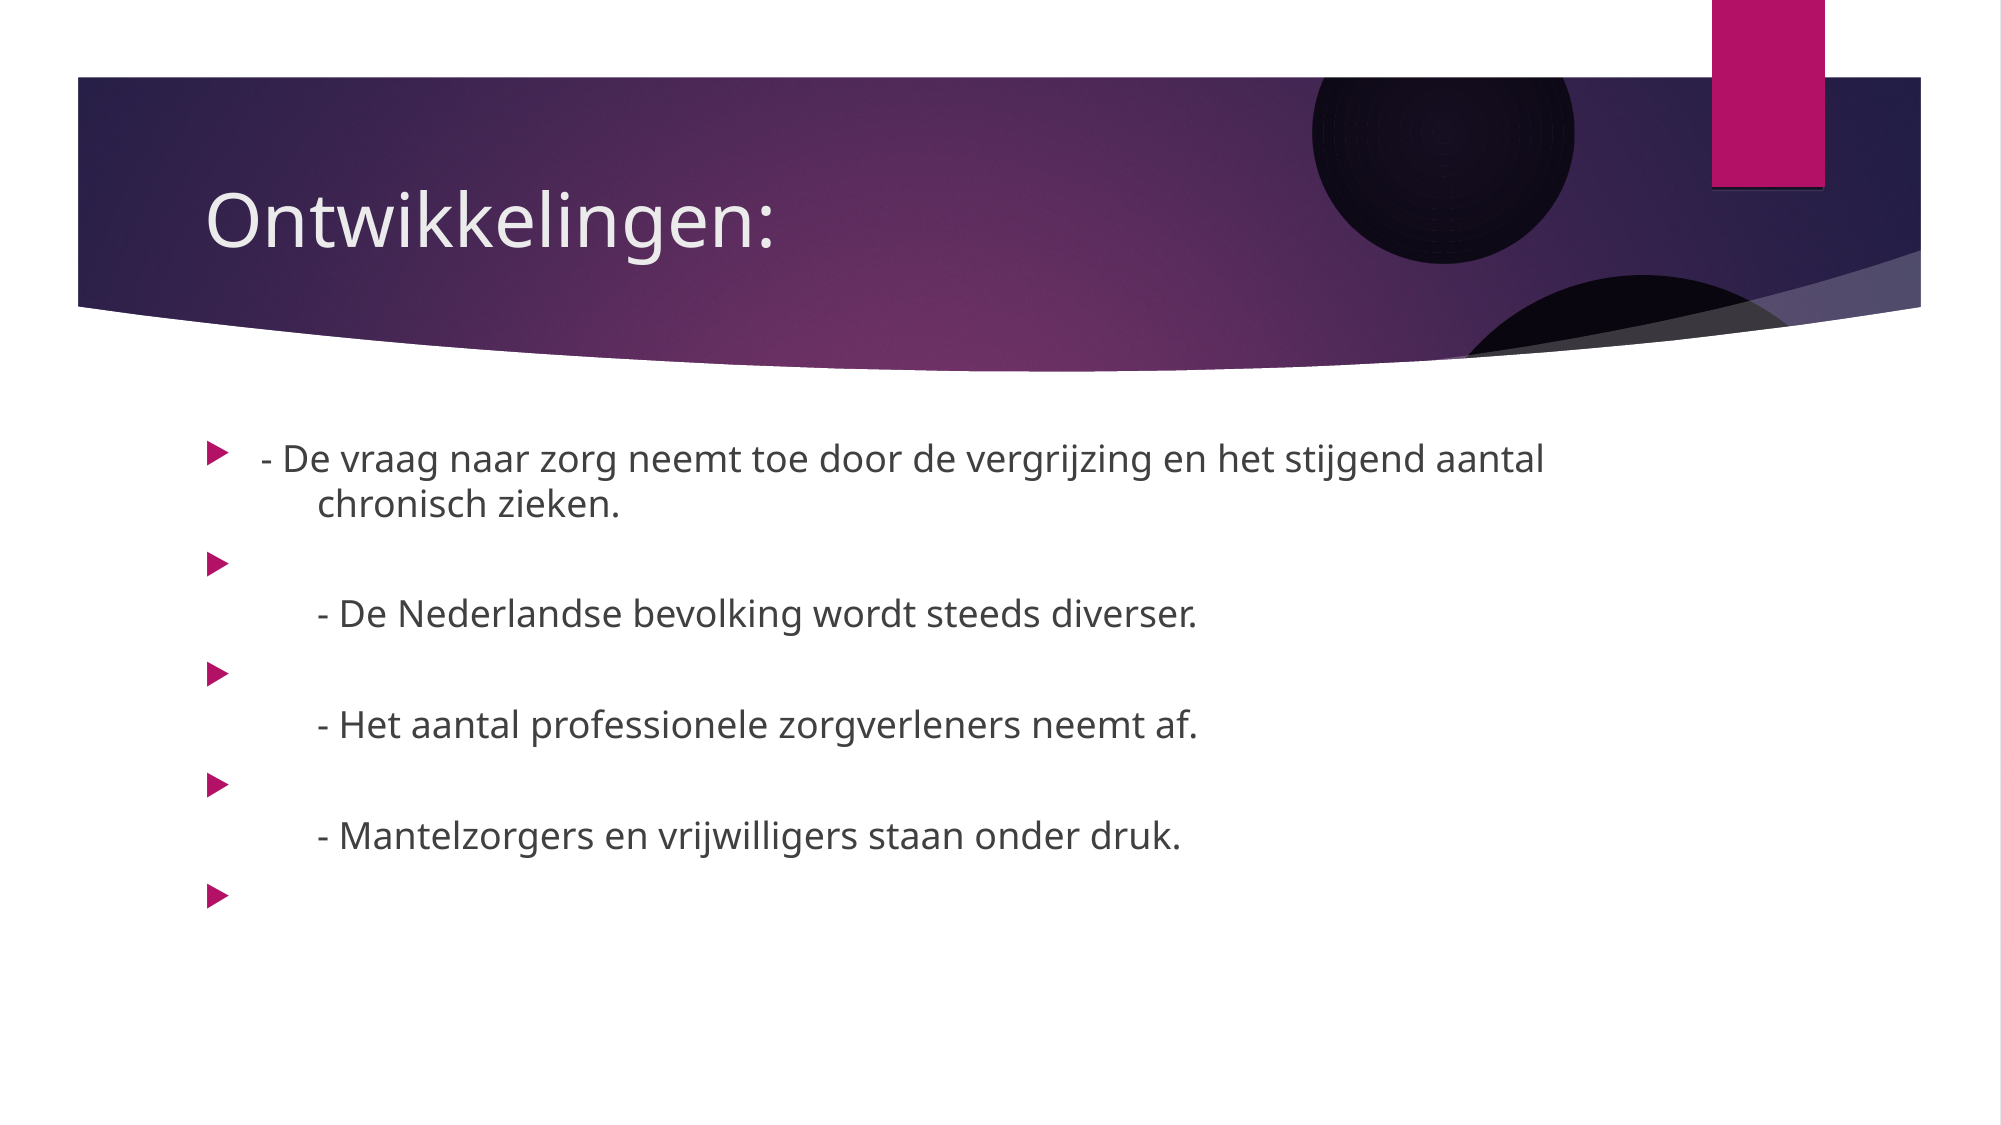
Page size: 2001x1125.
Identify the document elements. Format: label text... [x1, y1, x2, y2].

list - De vraag naar zorg neemt toe door de vergrijzing en het stijgend aantal chronisch zieken. - De Nederlandse bevolking wordt steeds diverser. - Het aantal professionele zorgverleners neemt af. - Mantelzorgers en vrijwilligers staan onder druk. [189, 427, 1638, 988]
title Ontwikkelingen: [189, 159, 1627, 276]
